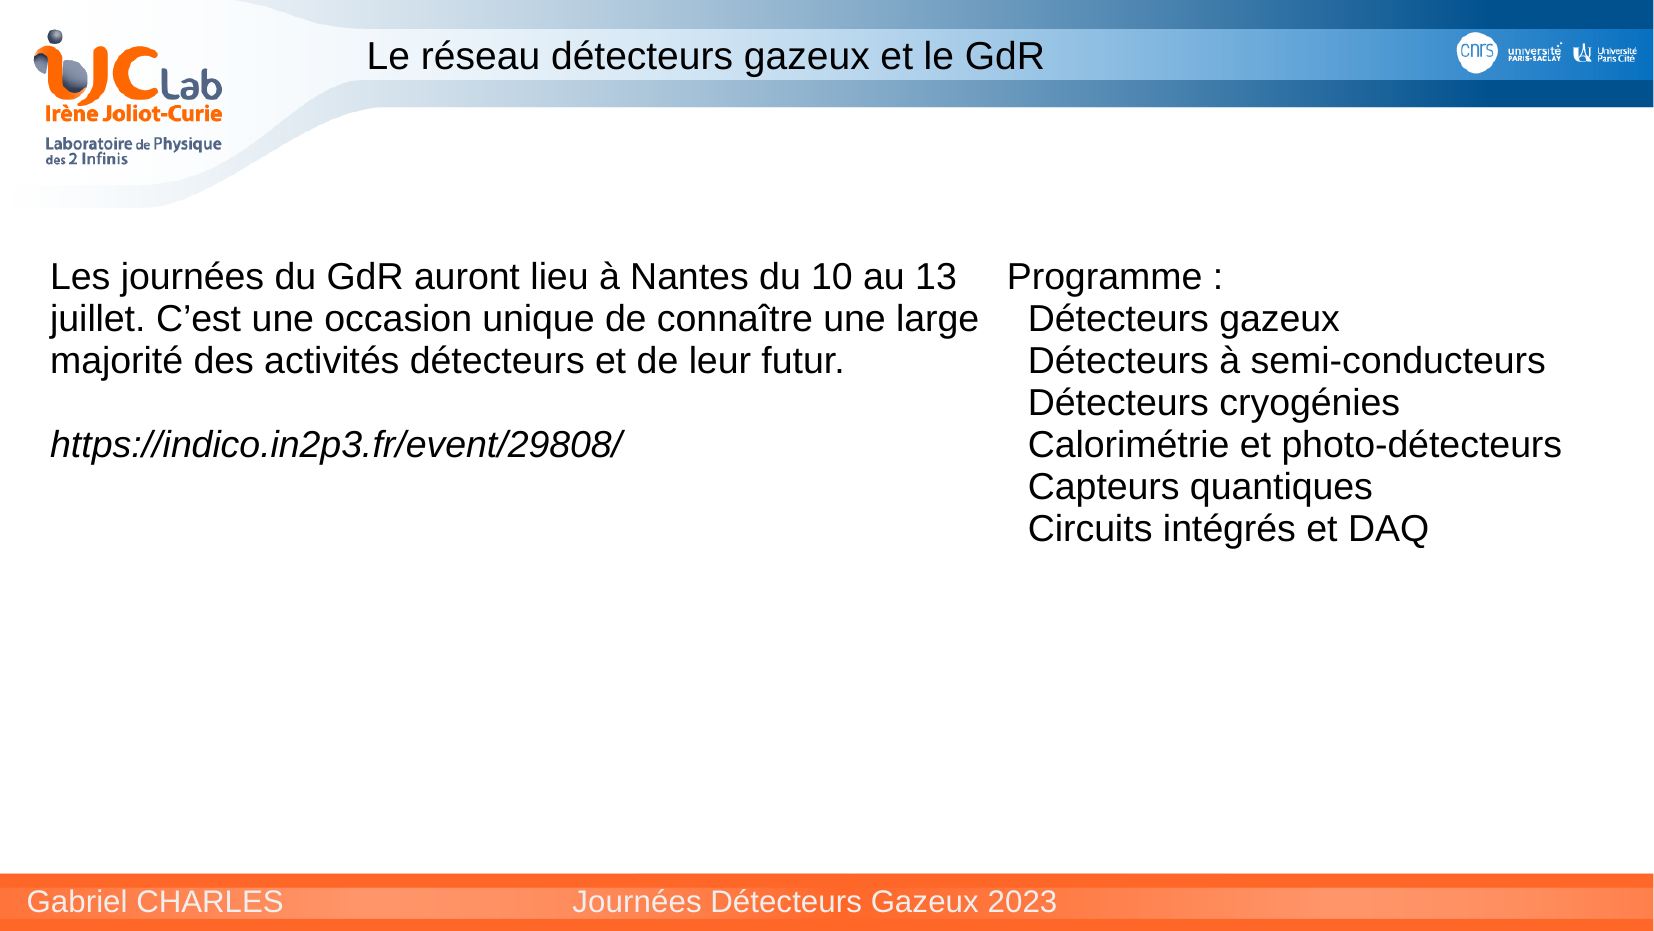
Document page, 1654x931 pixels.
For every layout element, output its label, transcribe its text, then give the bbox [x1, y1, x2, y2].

text_box Programme : Détecteurs gazeux Détecteurs à semi-conducteurs Détecteurs cryogénies Calorimétrie et photo-détecteurs Capteurs quantiques Circuits intégrés et DAQ [992, 248, 1654, 557]
text_box Les journées du GdR auront lieu à Nantes du 10 au 13 juillet. C’est une occasion unique de connaître une large majorité des activités détecteurs et de leur futur. https://indico.in2p3.fr/event/29808/ [35, 247, 1004, 473]
picture [0, 874, 1654, 931]
title Le réseau détecteurs gazeux et le GdR [351, 22, 1225, 90]
picture [0, 0, 1654, 254]
